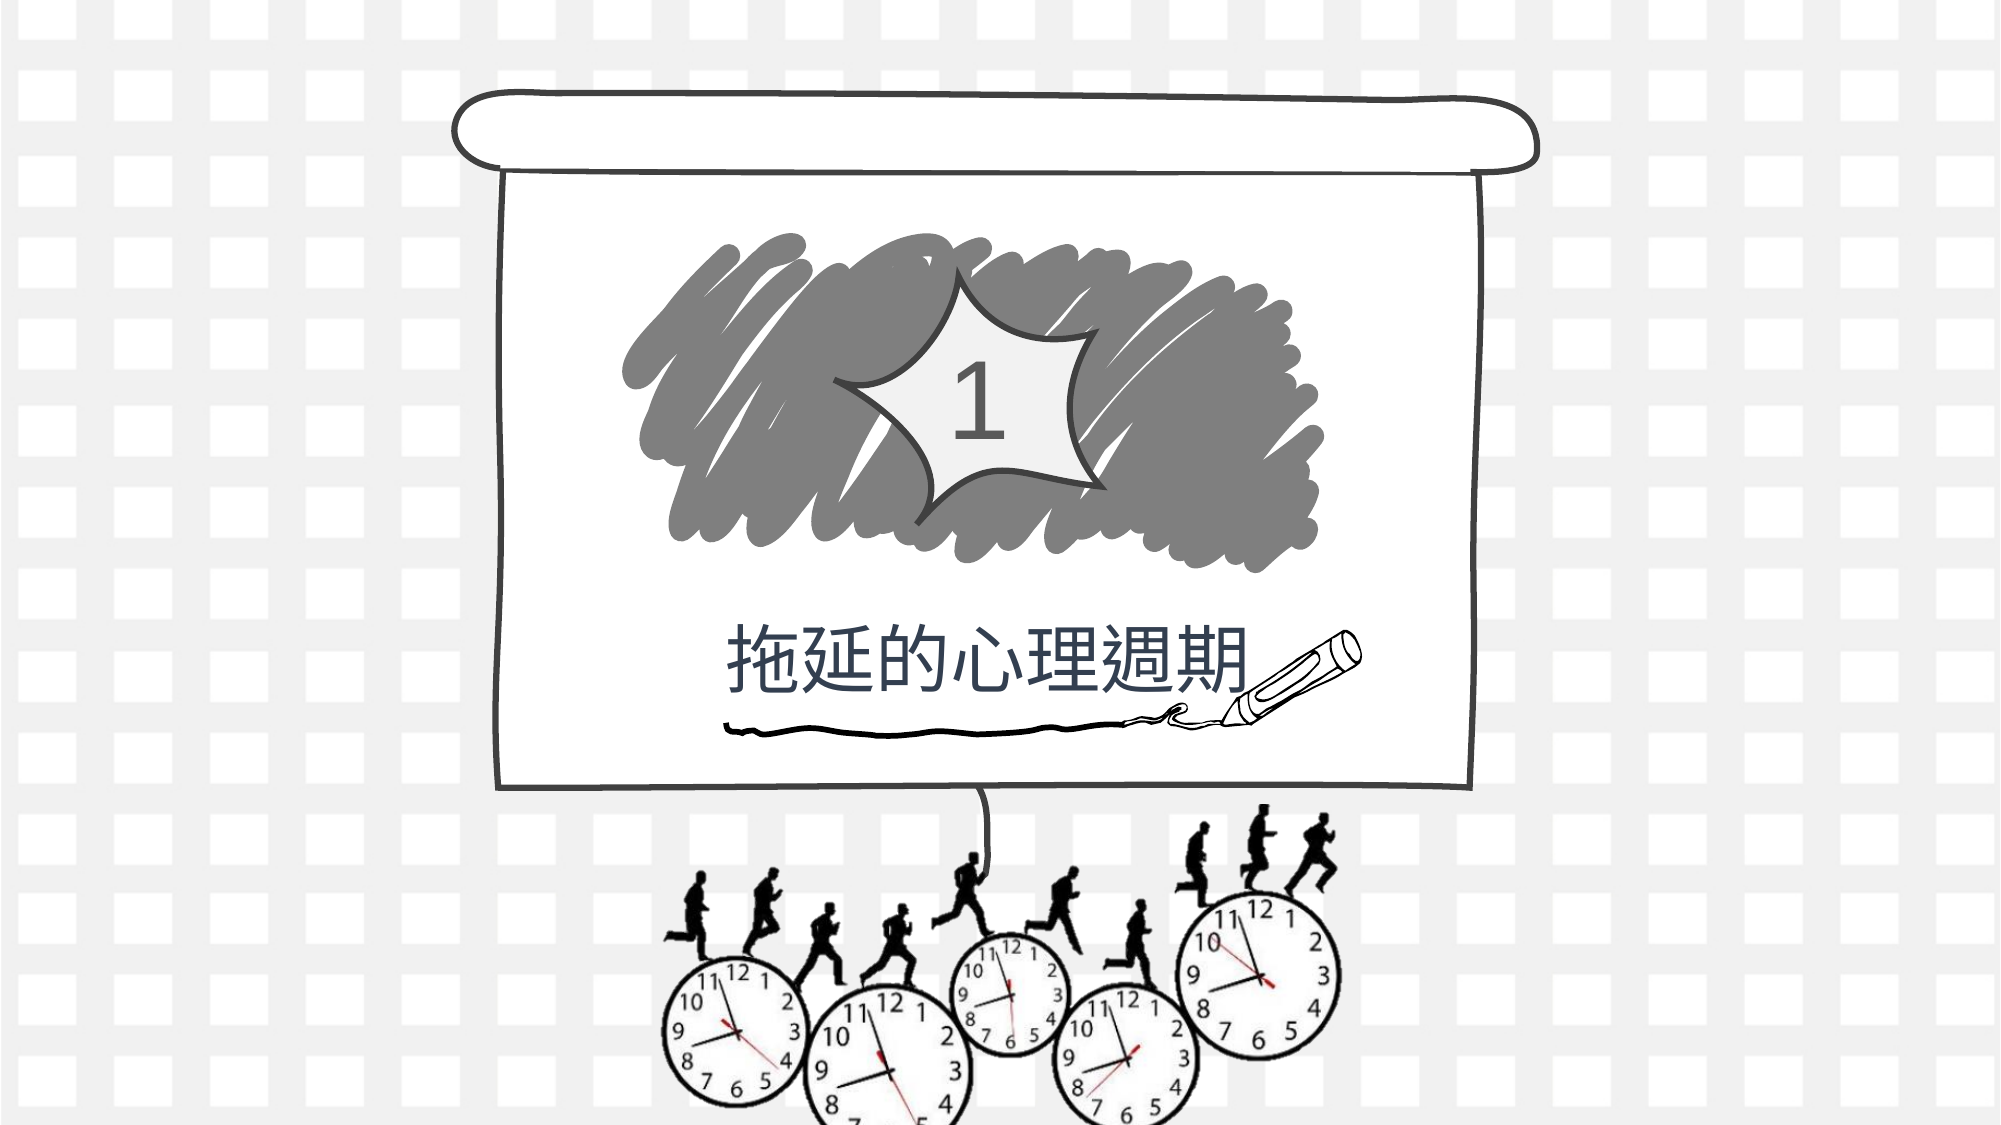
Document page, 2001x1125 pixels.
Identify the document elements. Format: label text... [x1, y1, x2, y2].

text_box [454, 92, 1538, 804]
picture [658, 804, 1345, 1125]
text_box 拖延的心理週期 [710, 605, 1272, 712]
text_box 1 [931, 319, 1029, 472]
text_box 拖延的心理週期 [1240, 695, 1250, 712]
text_box 拖延的心理週期 [1250, 679, 1272, 712]
text_box 拖延的心理週期 [1257, 686, 1272, 699]
